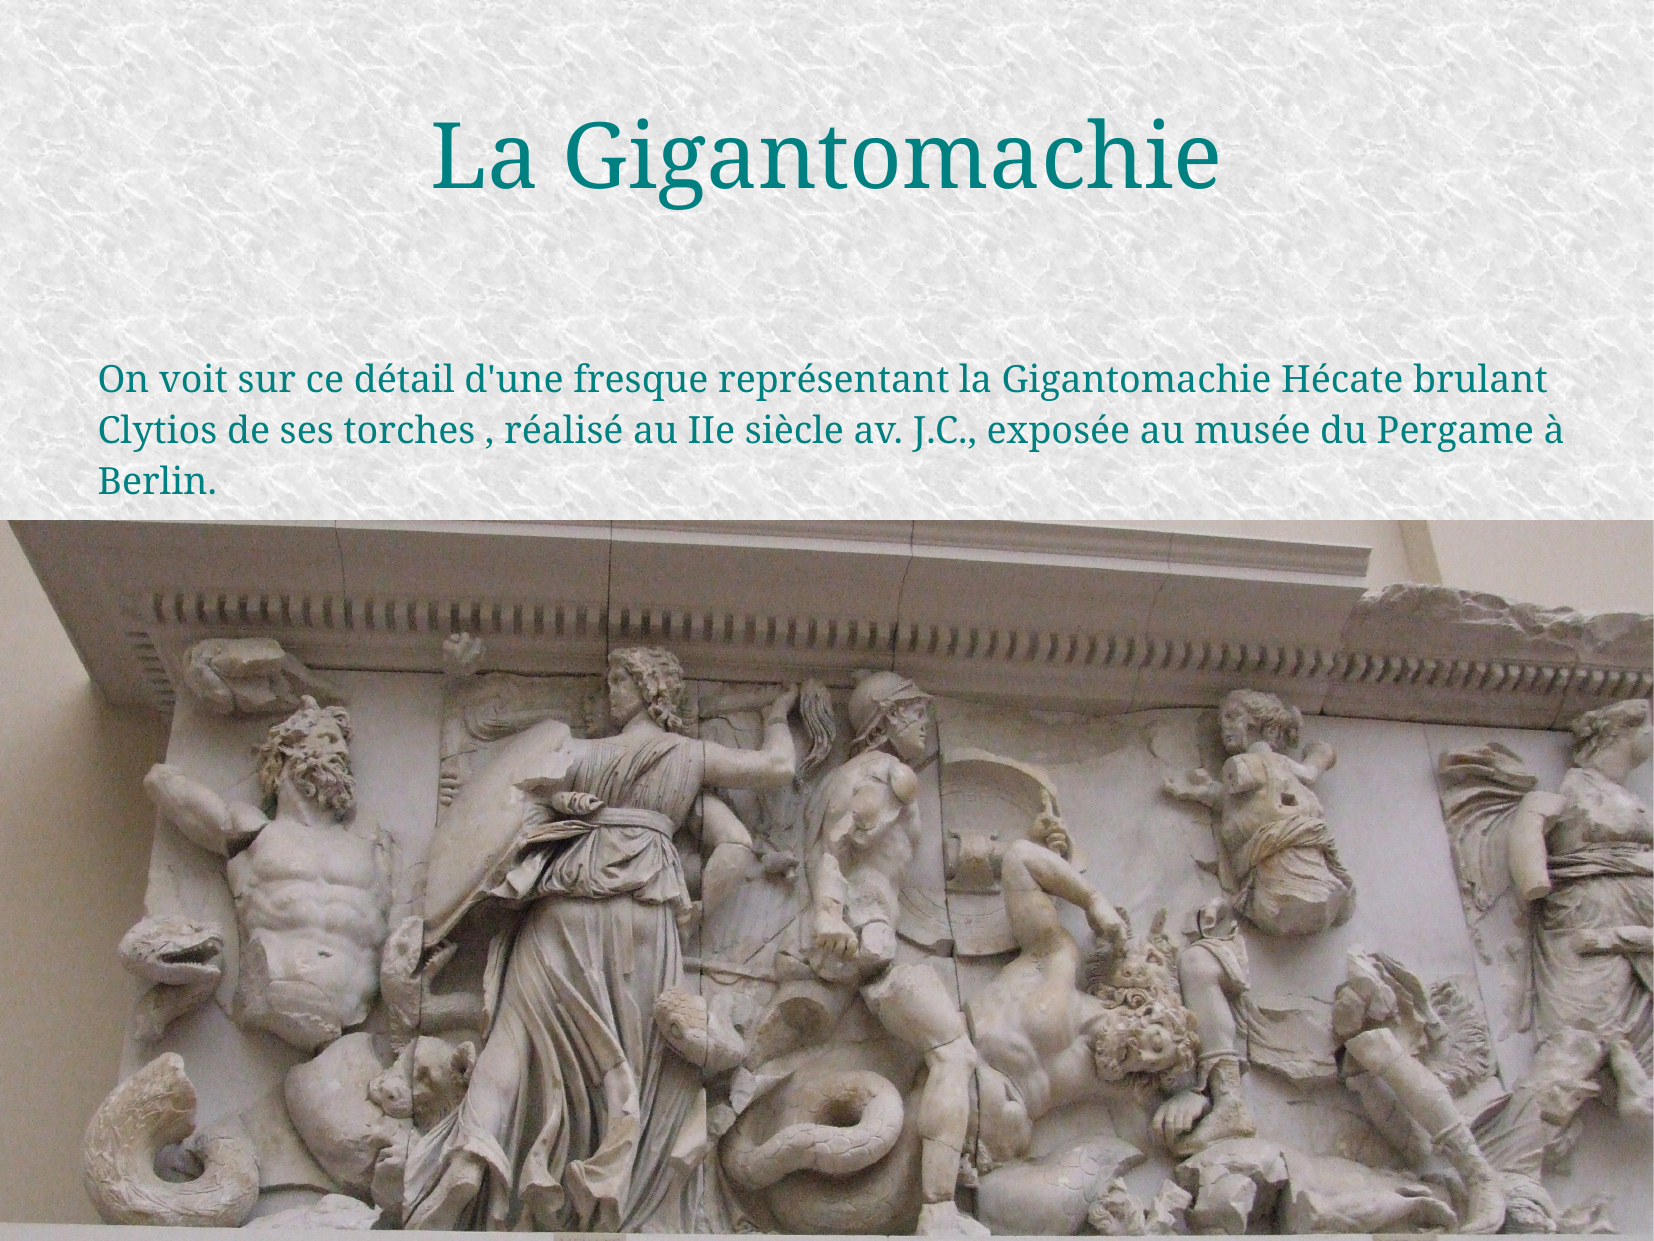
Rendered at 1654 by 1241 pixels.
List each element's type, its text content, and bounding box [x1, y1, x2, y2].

picture [0, 0, 1654, 1241]
title La Gigantomachie [82, 49, 1571, 257]
text_box On voit sur ce détail d'une fresque représentant la Gigantomachie Hécate brulant Clytios de ses torches , réalisé au IIe siècle av. J.C., exposée au musée du Pergame à Berlin. [82, 345, 1607, 461]
